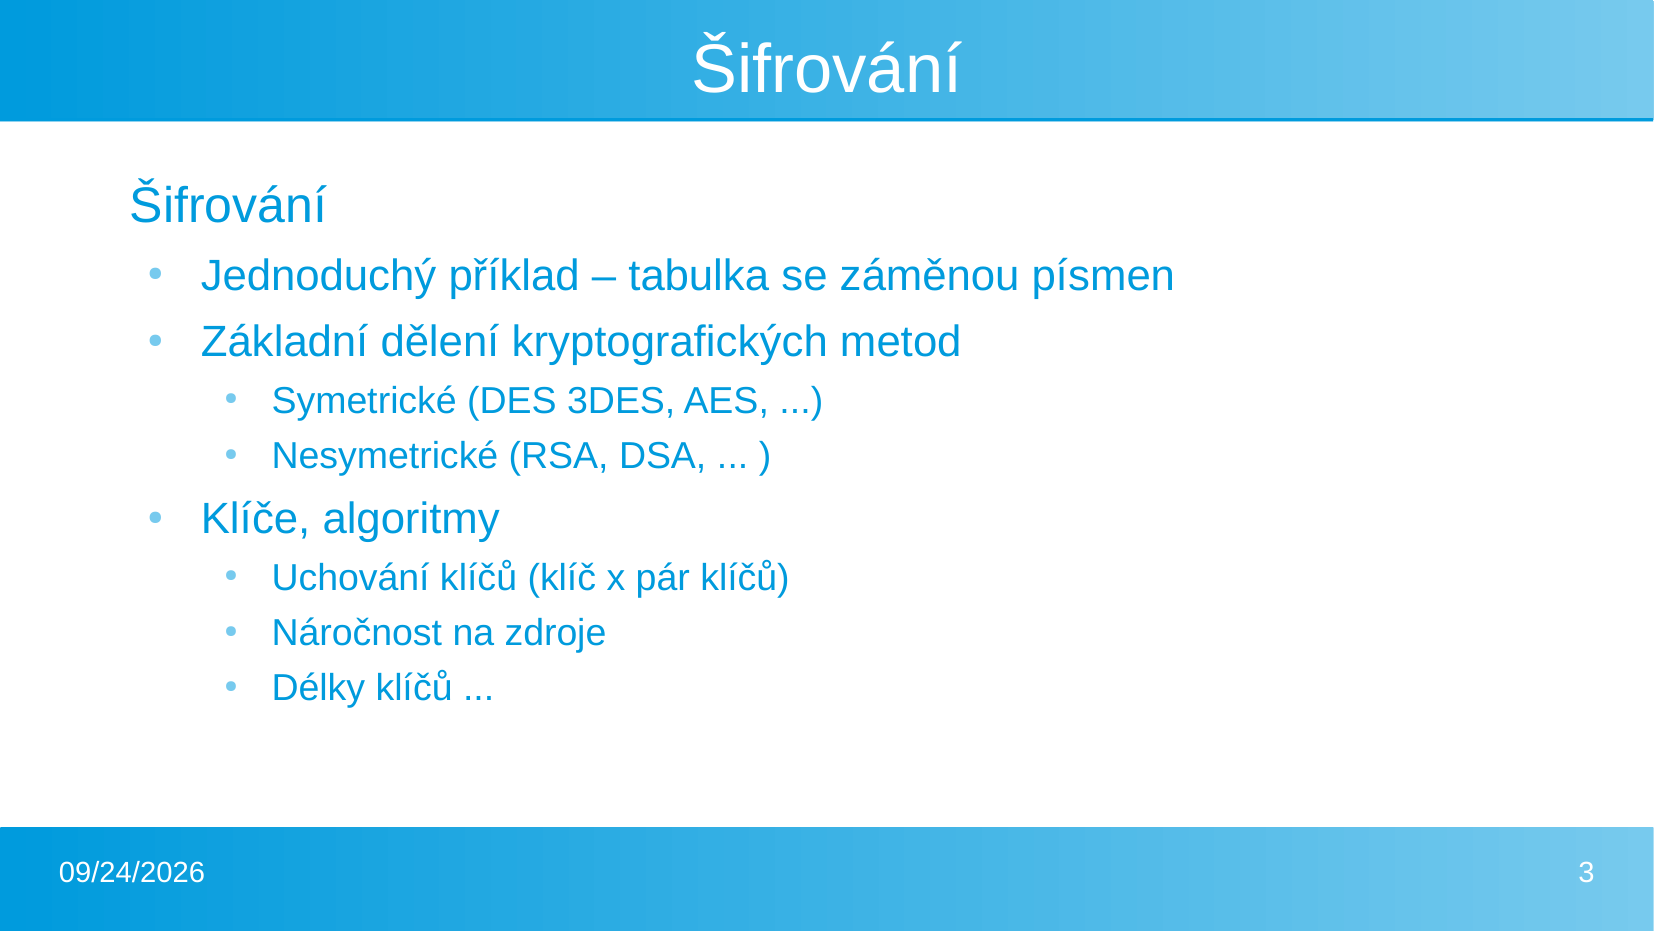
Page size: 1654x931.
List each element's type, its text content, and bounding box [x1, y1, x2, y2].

title Šifrování [59, 29, 1595, 108]
list Šifrování Jednoduchý příklad – tabulka se záměnou písmen Základní dělení kryptografických metod Symetrické (DES 3DES, AES, ...) Nesymetrické (RSA, DSA, ... ) Klíče, algoritmy Uchování klíčů (klíč x pár klíčů) Náročnost na zdroje Délky klíčů ... [59, 177, 1595, 768]
